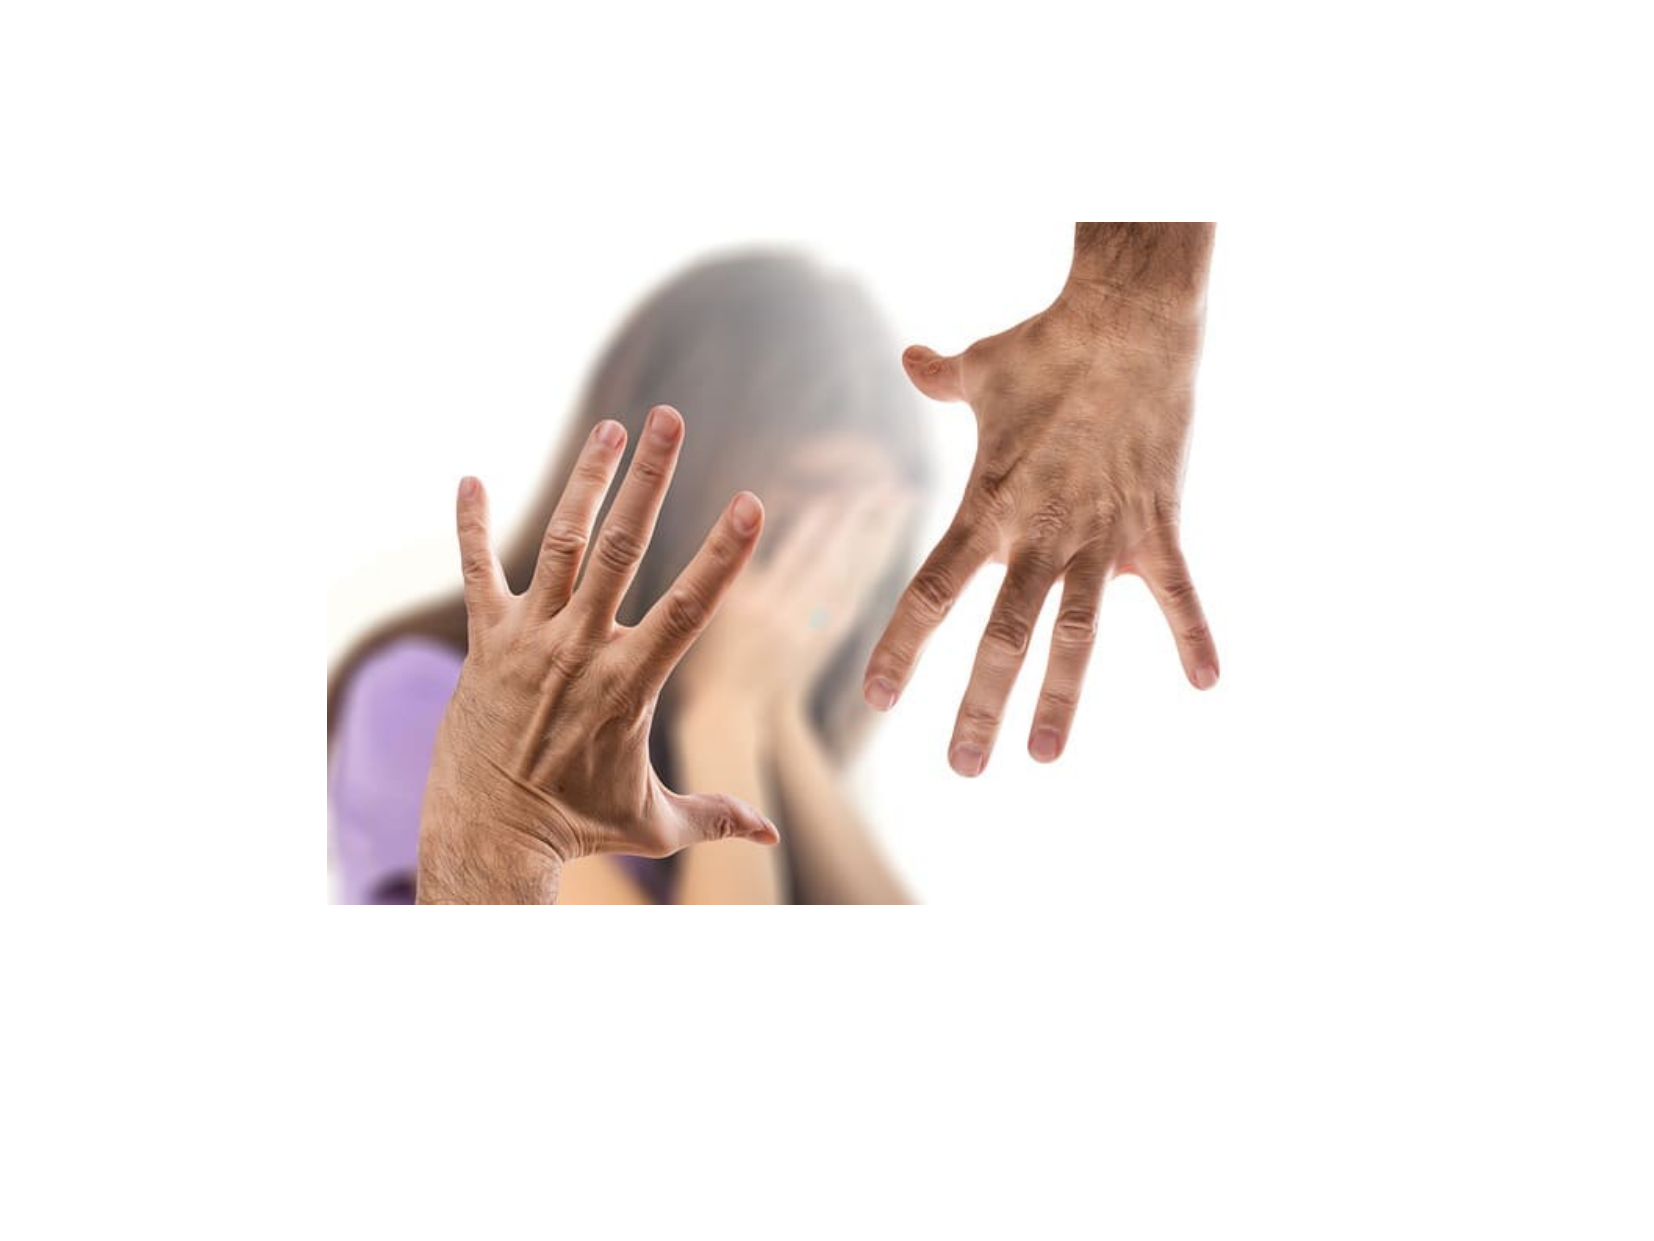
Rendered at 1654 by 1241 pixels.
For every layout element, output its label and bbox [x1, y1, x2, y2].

picture [327, 222, 1328, 905]
